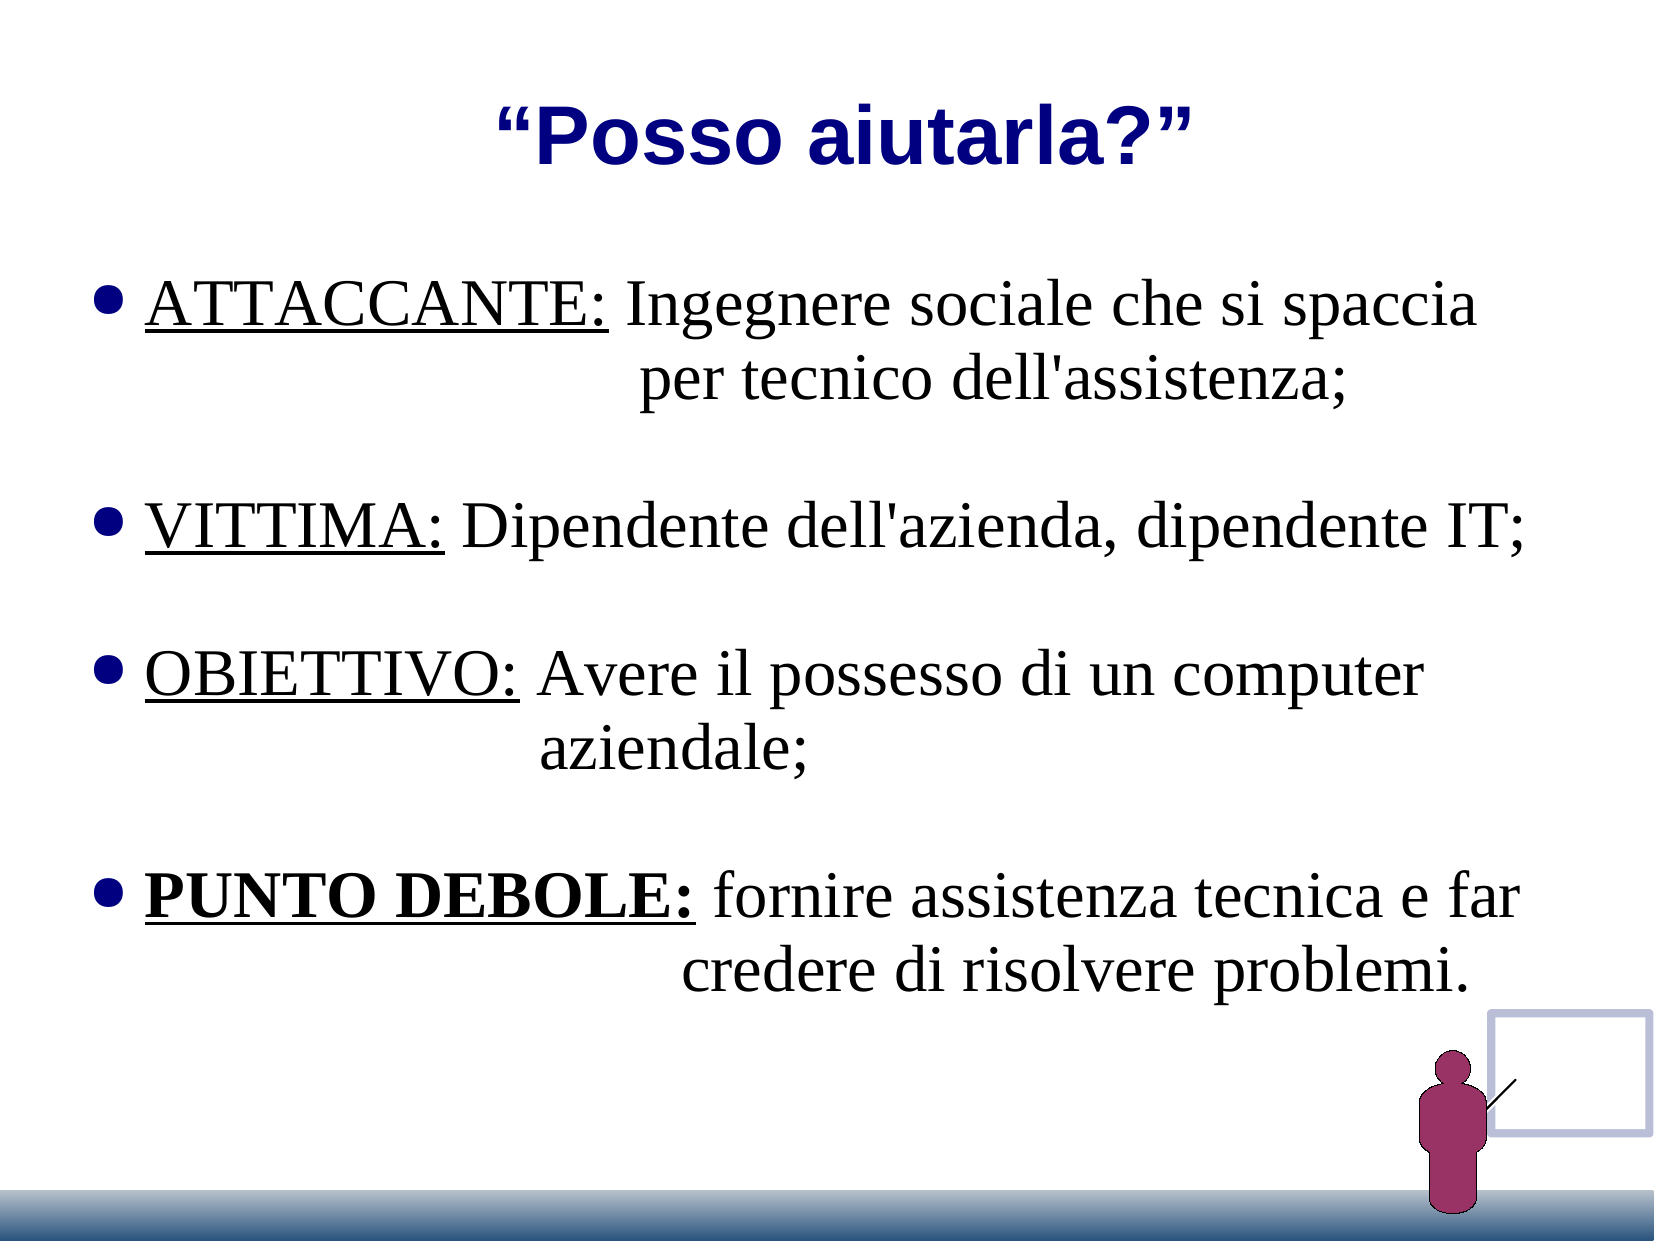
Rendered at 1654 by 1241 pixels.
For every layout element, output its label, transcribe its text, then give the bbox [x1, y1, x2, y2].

list ATTACCANTE: Ingegnere sociale che si spaccia per tecnico dell'assistenza; VITTIMA: Dipendente dell'azienda, dipendente IT; OBIETTIVO: Avere il possesso di un computer aziendale; PUNTO DEBOLE: fornire assistenza tecnica e far credere di risolvere problemi. [88, 265, 1595, 1085]
title “Posso aiutarla?” [156, 89, 1534, 183]
